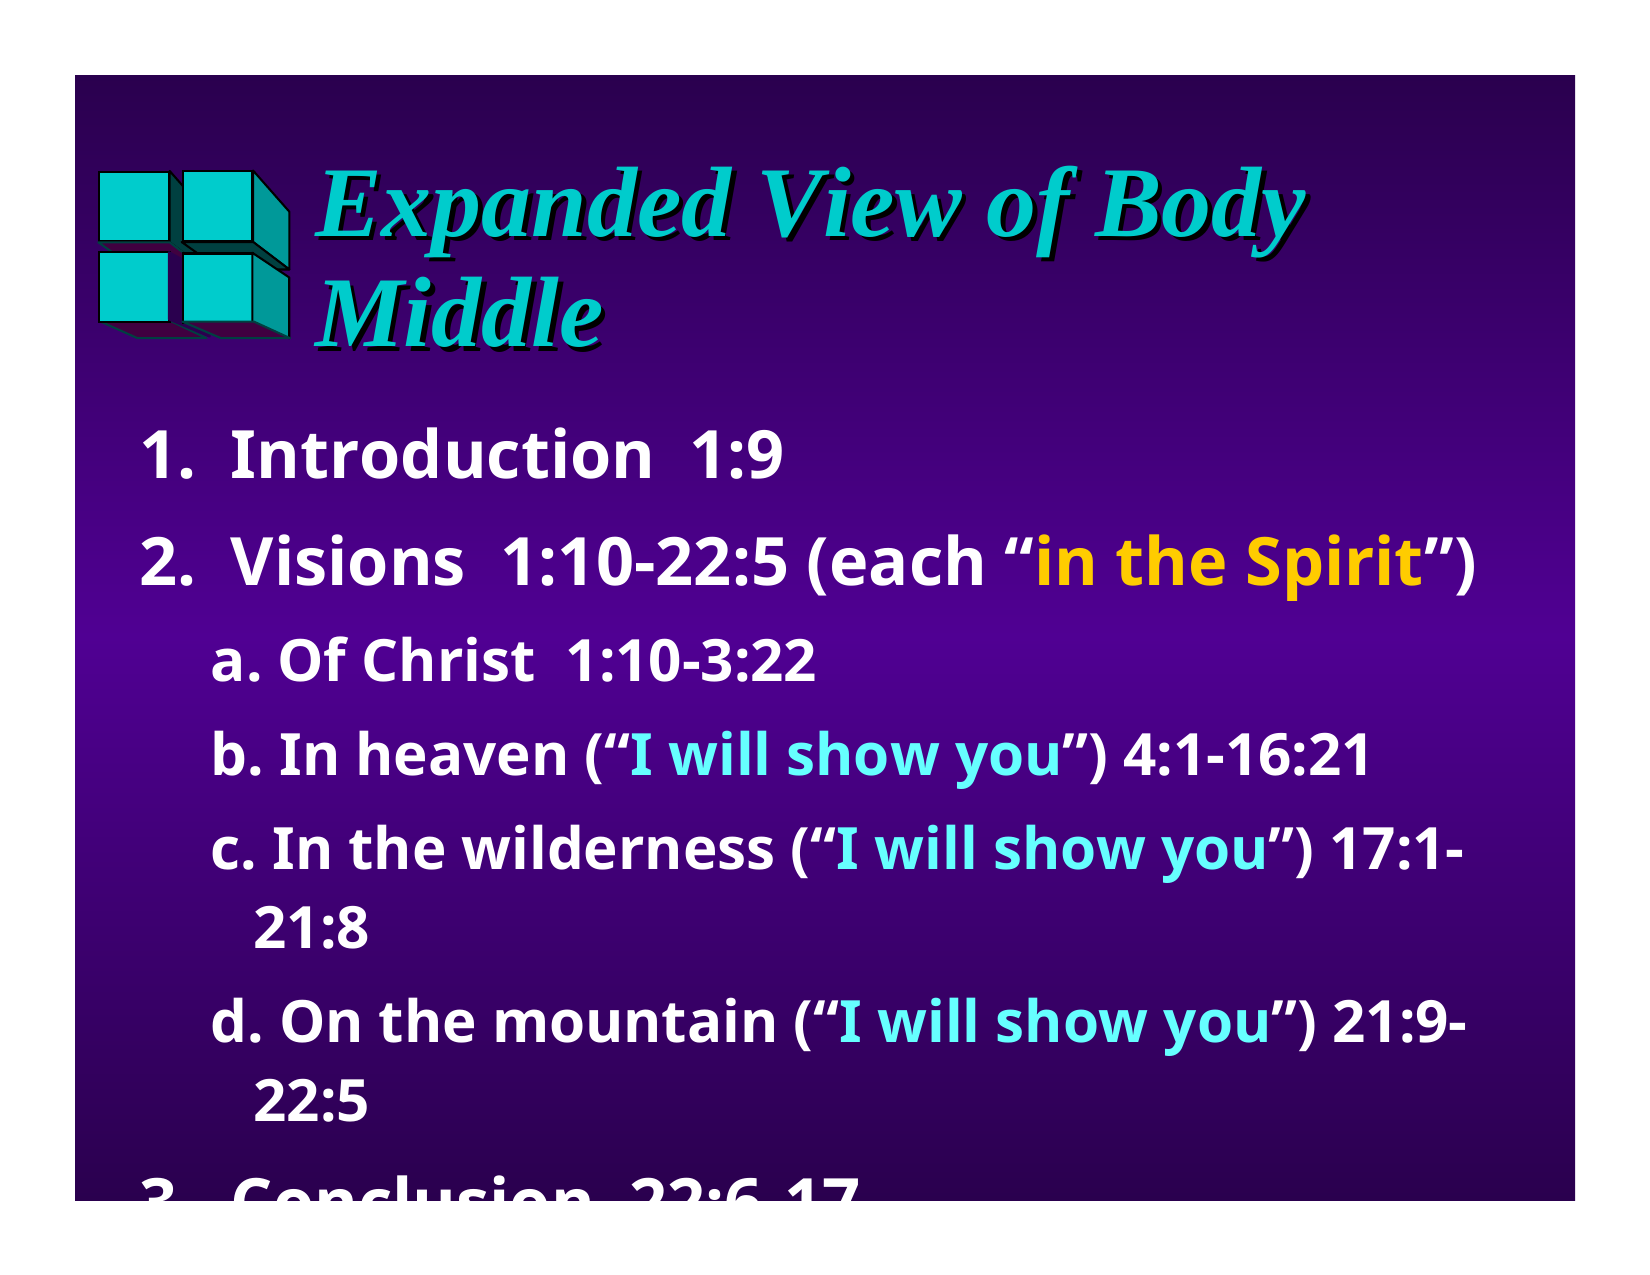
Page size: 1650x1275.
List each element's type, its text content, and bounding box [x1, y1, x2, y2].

list 1. Introduction 1:9 2. Visions 1:10-22:5 (each “in the Spirit”) a. Of Christ 1:10-3:22 b. In heaven (“I will show you”) 4:1-16:21 c. In the wilderness (“I will show you”) 17:1-21:8 d. On the mountain (“I will show you”) 21:9-22:5 3. Conclusion 22:6-17 [124, 399, 1535, 1189]
title Expanded View of Body Middle [299, 120, 1463, 395]
